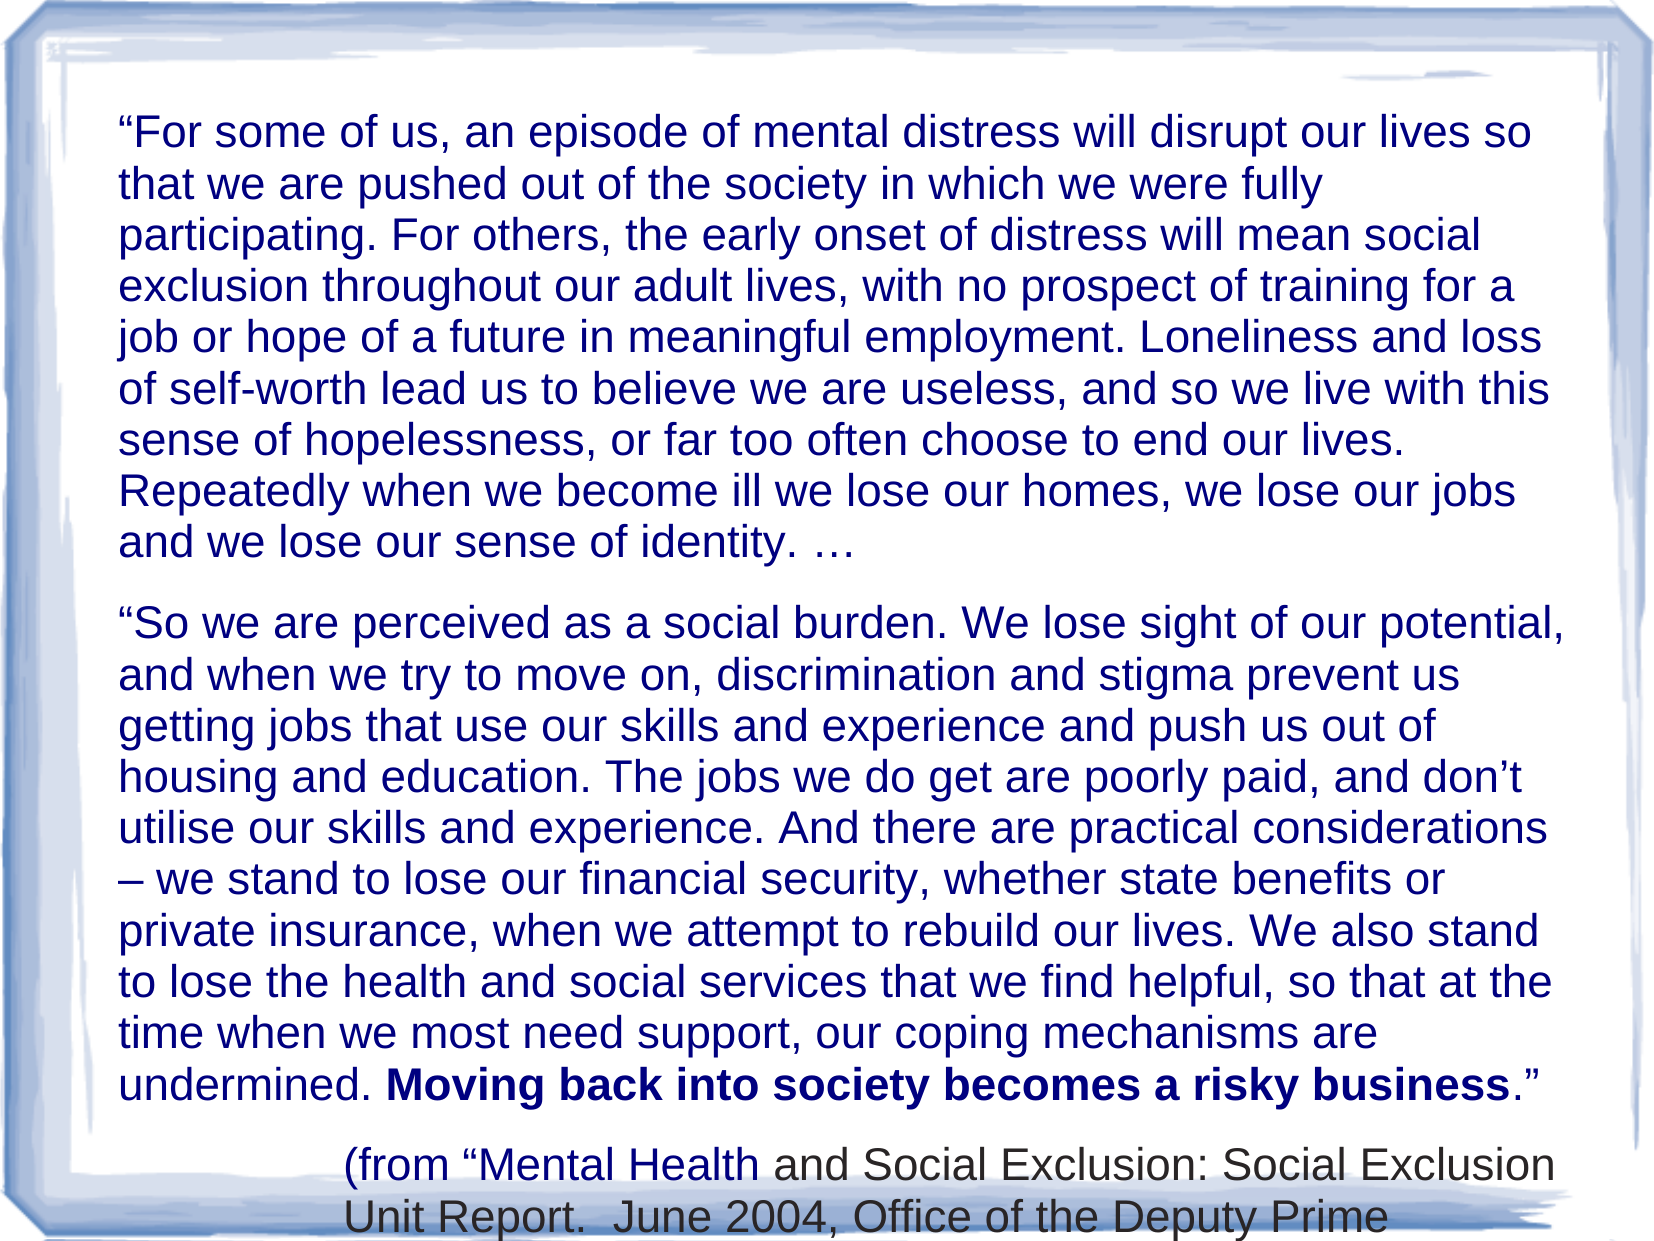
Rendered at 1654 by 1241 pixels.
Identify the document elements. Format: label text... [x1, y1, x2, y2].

picture [0, 0, 1654, 1241]
list “For some of us, an episode of mental distress will disrupt our lives so that we are pushed out of the society in which we were fully participating. For others, the early onset of distress will mean social exclusion throughout our adult lives, with no prospect of training for a job or hope of a future in meaningful employment. Loneliness and loss of self-worth lead us to believe we are useless, and so we live with this sense of hopelessness, or far too often choose to end our lives. Repeatedly when we become ill we lose our homes, we lose our jobs and we lose our sense of identity. … “So we are perceived as a social burden. We lose sight of our potential, and when we try to move on, discrimination and stigma prevent us getting jobs that use our skills and experience and push us out of housing and education. The jobs we do get are poorly paid, and don’t utilise our skills and experience. And there are practical considerations – we stand to lose our financial security, whether state benefits or private insurance, when we attempt to rebuild our lives. We also stand to lose the health and social services that we find helpful, so that at the time when we most need support, our coping mechanisms are undermined. Moving back into society becomes a risky business.” (from “Mental Health and Social Exclusion: Social Exclusion Unit Report. June 2004, Office of the Deputy Prime Minister, London, UK.) [118, 106, 1571, 1241]
